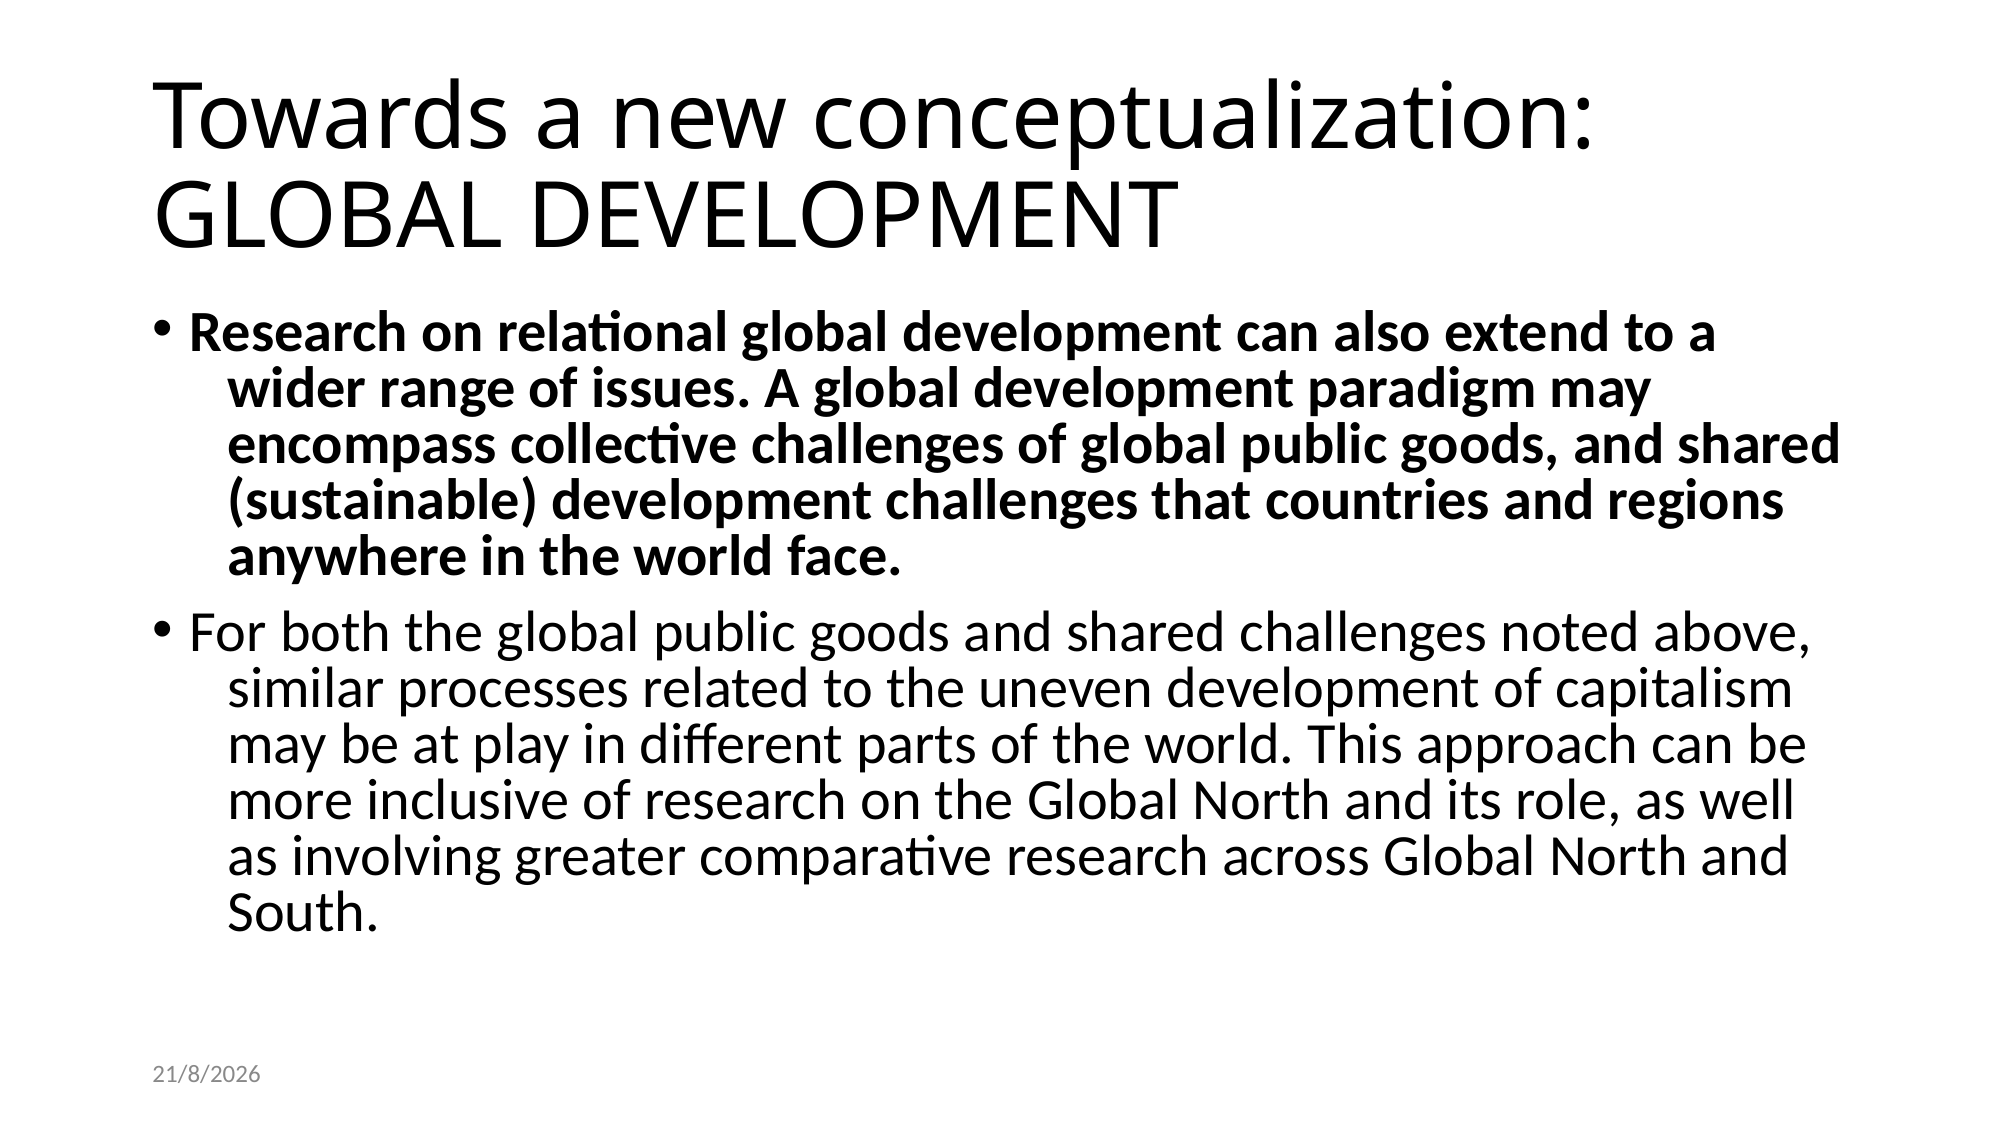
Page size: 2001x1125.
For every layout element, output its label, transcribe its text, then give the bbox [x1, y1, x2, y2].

title Towards a new conceptualization: GLOBAL DEVELOPMENT [137, 59, 1863, 278]
text_box 15/3/2022 [137, 1042, 588, 1103]
list Research on relational global development can also extend to a wider range of issues. A global development paradigm may encompass collective challenges of global public goods, and shared (sustainable) development challenges that countries and regions anywhere in the world face. For both the global public goods and shared challenges noted above, similar processes related to the uneven development of capitalism may be at play in different parts of the world. This approach can be more inclusive of research on the Global North and its role, as well as involving greater comparative research across Global North and South. [137, 299, 1863, 1014]
